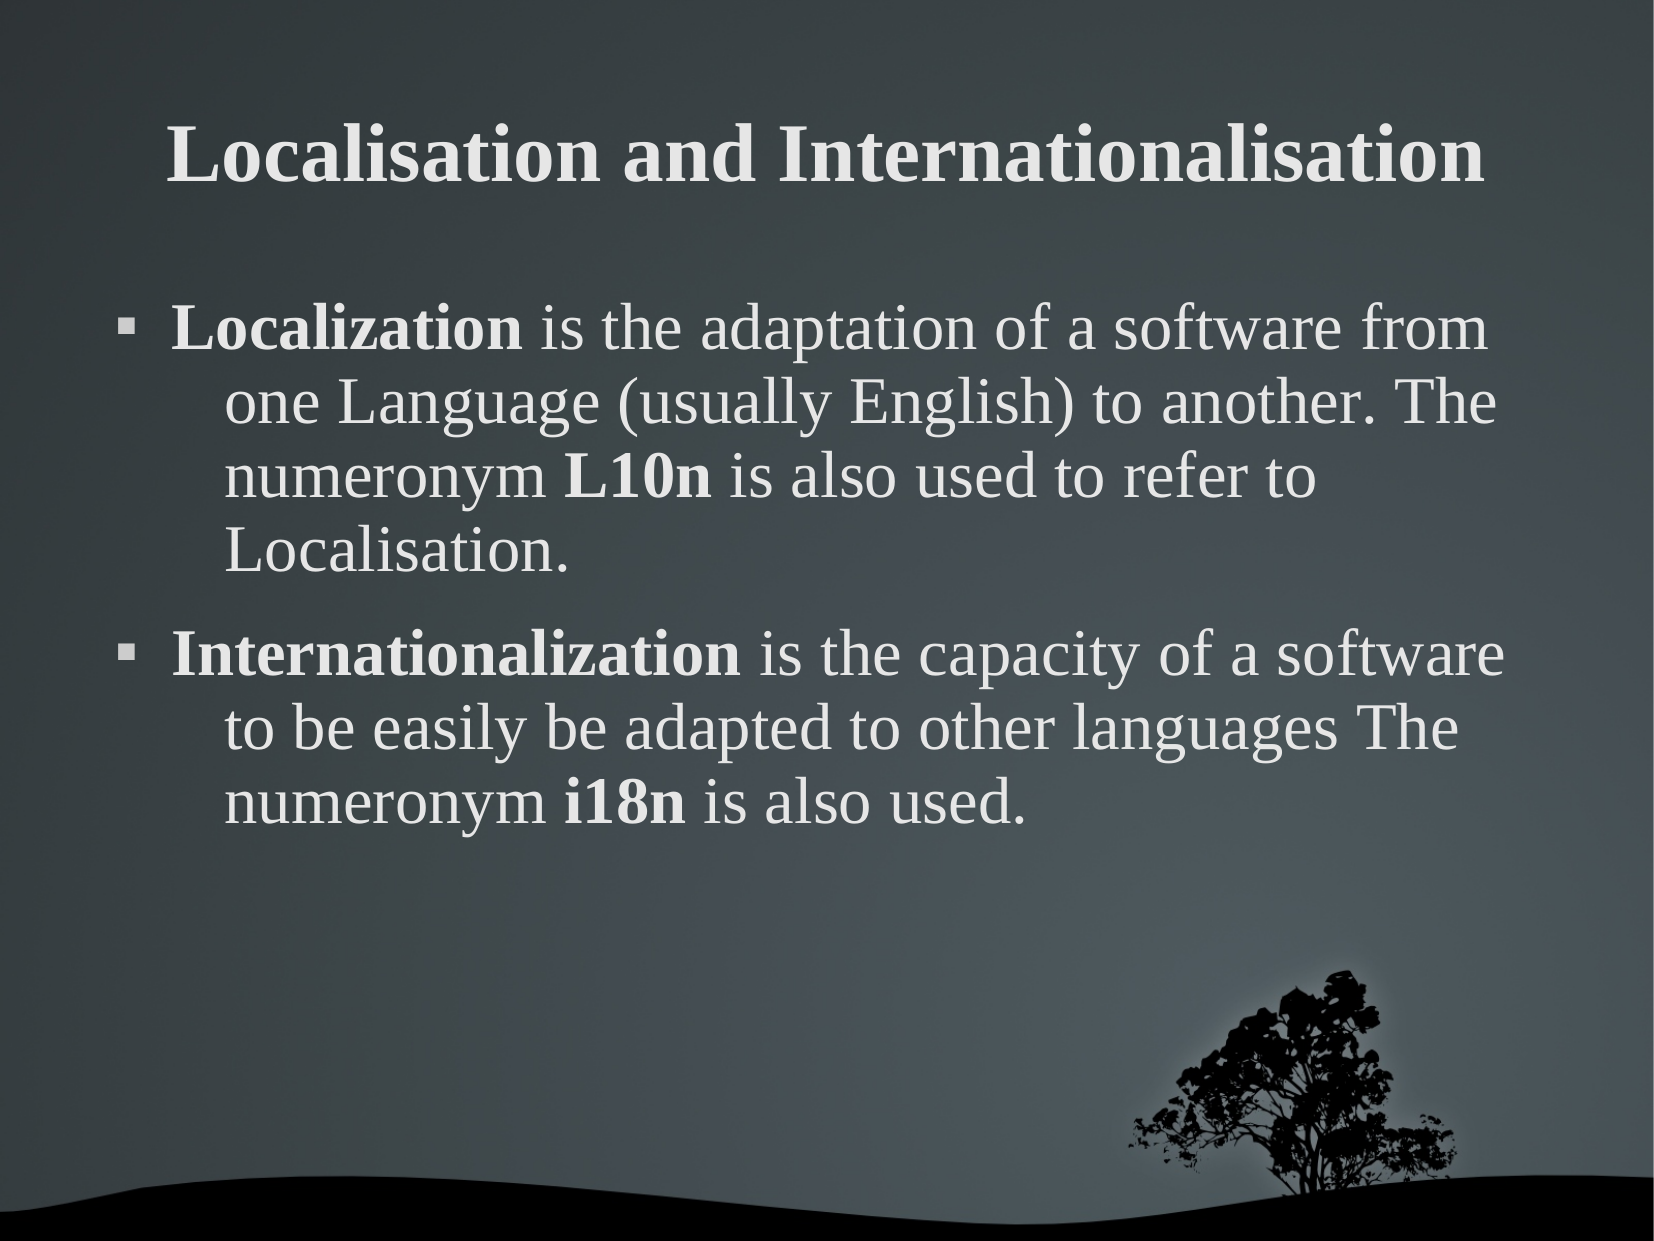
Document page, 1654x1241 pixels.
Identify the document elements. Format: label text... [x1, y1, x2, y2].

title Localisation and Internationalisation [82, 49, 1571, 257]
picture [0, 0, 1654, 1241]
list Localization is the adaptation of a software from one Language (usually English) to another. The numeronym L10n is also used to refer to Localisation. Internationalization is the capacity of a software to be easily be adapted to other languages The numeronym i18n is also used. [82, 290, 1571, 1109]
